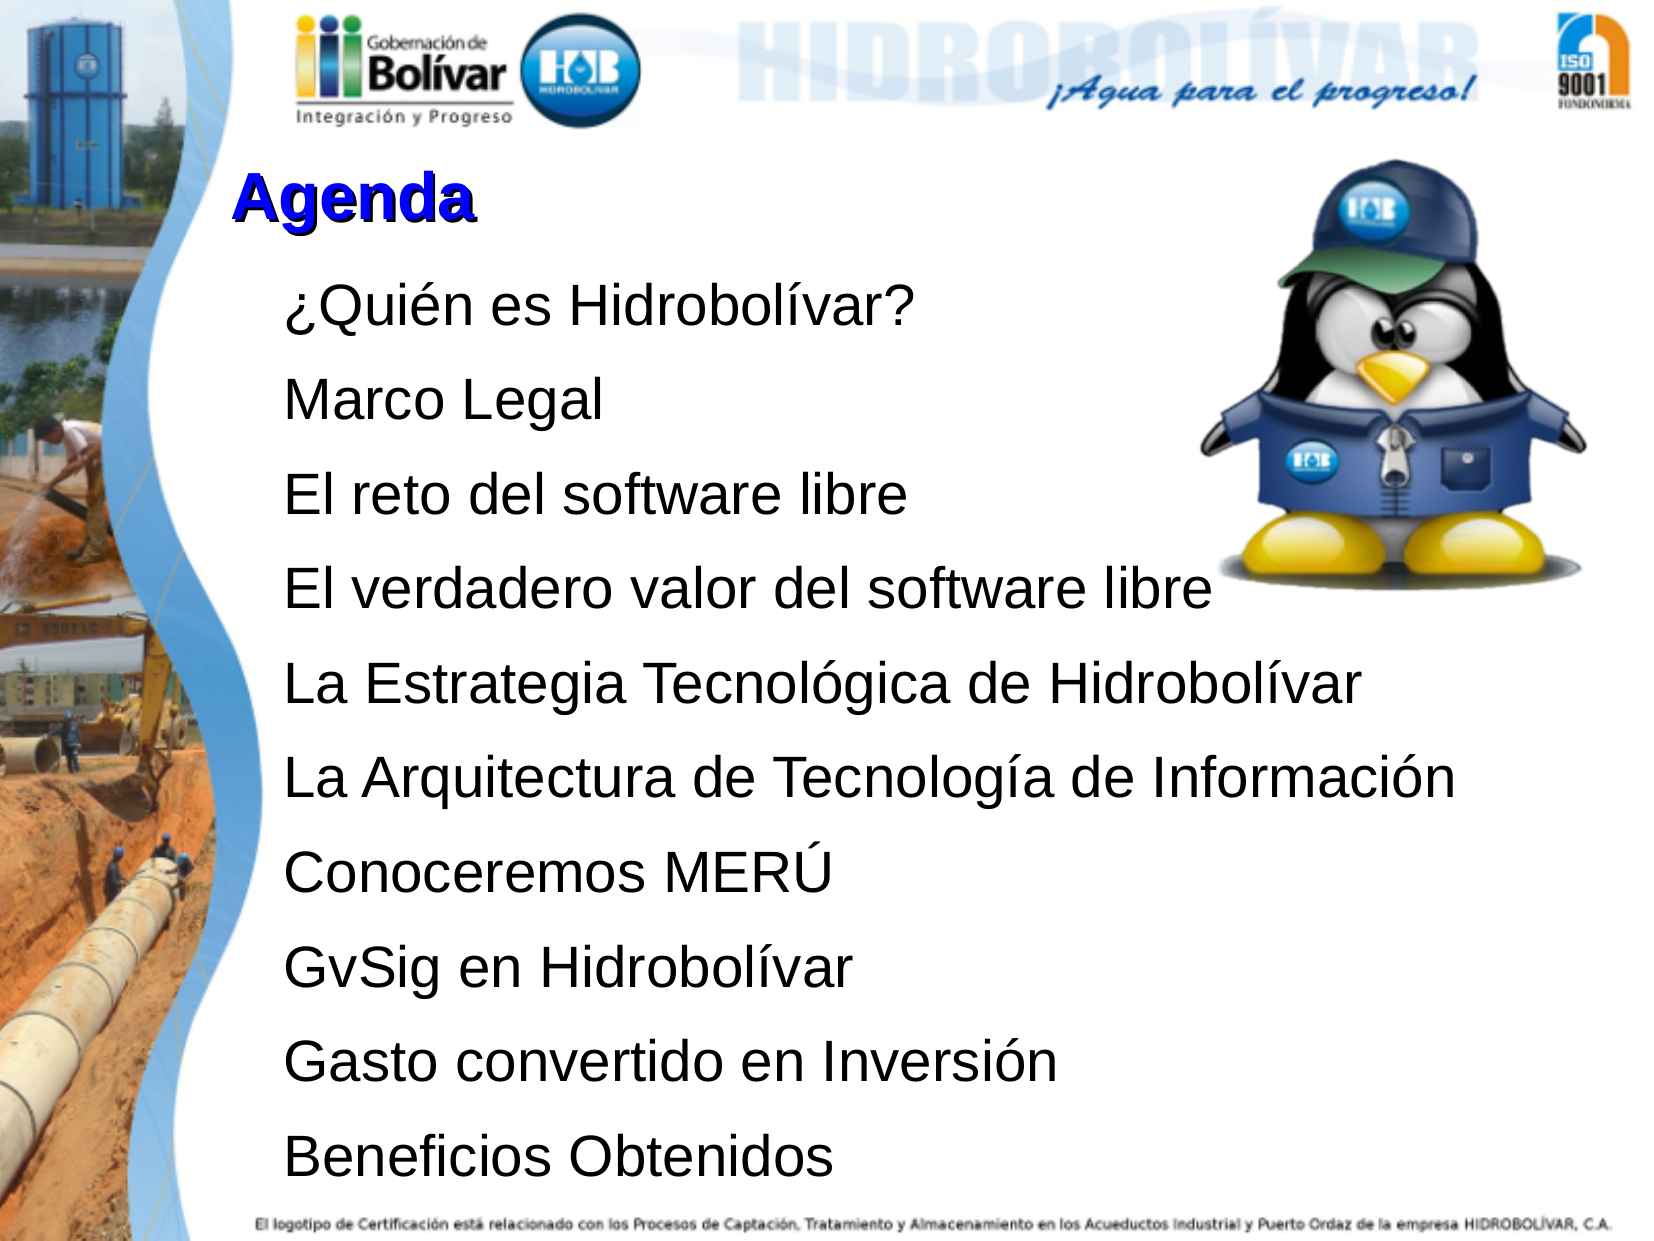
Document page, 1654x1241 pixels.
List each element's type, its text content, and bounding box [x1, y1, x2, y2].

picture [0, 0, 1654, 1241]
list ¿Quién es Hidrobolívar? Marco Legal El reto del software libre El verdadero valor del software libre La Estrategia Tecnológica de Hidrobolívar La Arquitectura de Tecnología de Información Conoceremos MERÚ GvSig en Hidrobolívar Gasto convertido en Inversión Beneficios Obtenidos [265, 272, 1625, 1189]
title Agenda [230, 134, 1163, 259]
